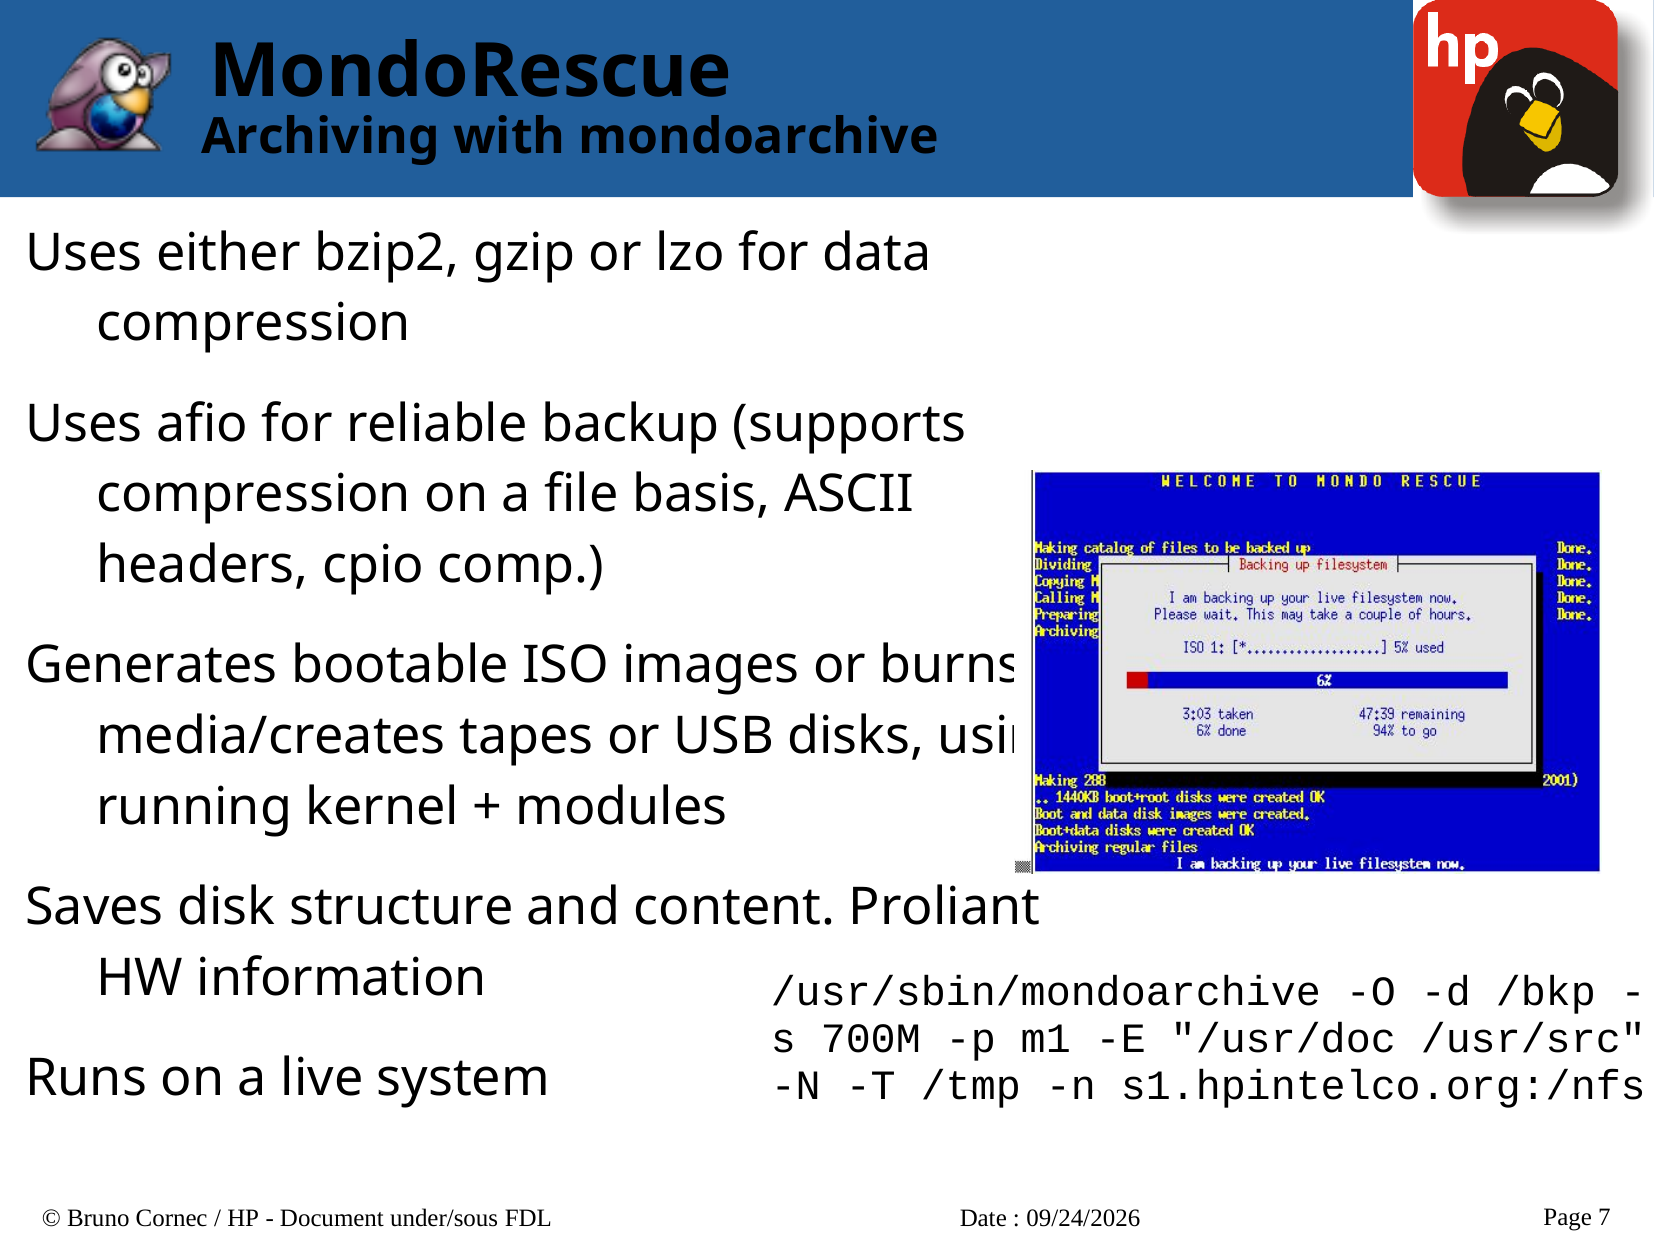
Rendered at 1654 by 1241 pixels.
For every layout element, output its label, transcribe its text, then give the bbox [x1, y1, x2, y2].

picture [1014, 470, 1602, 874]
picture [0, 0, 211, 199]
title Archiving with mondoarchive [201, 32, 1190, 241]
text_box /usr/sbin/mondoarchive -O -d /bkp -s 700M -p m1 -E "/usr/doc /usr/src" -N -T /tmp -n s1.hpintelco.org:/nfs [770, 970, 1654, 1170]
list Uses either bzip2, gzip or lzo for data compression Uses afio for reliable backup (supports compression on a file basis, ASCII headers, cpio comp.) Generates bootable ISO images or burns media/creates tapes or USB disks, using running kernel + modules Saves disk structure and content. Proliant HW information Runs on a live system [13, 214, 1077, 1187]
picture [1413, 0, 1654, 235]
